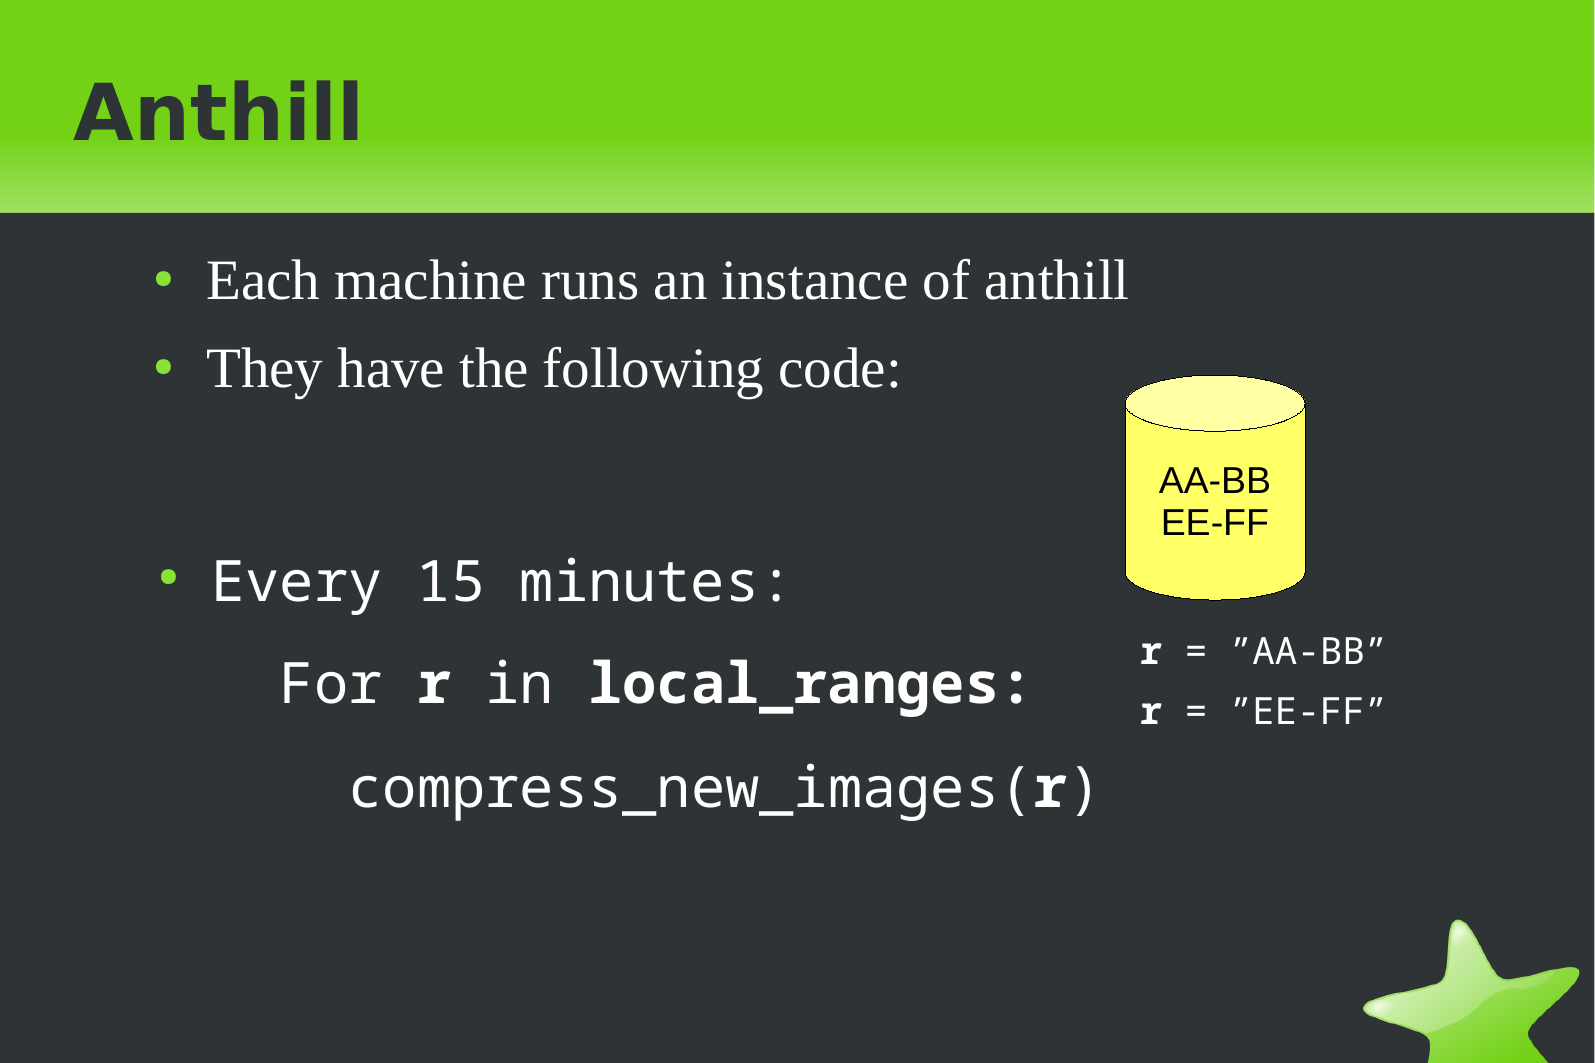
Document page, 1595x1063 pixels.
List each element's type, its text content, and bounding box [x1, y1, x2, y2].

list Each machine runs an instance of anthill They have the following code: [75, 248, 1510, 502]
text_box r = ”EE-FF” [1125, 677, 1403, 736]
title Anthill [74, 25, 1510, 203]
text_box AA-BB EE-FF [1125, 404, 1306, 540]
picture [0, 0, 1595, 1063]
list Every 15 minutes: For r in local_ranges: compress_new_images(r) [80, 540, 1516, 841]
